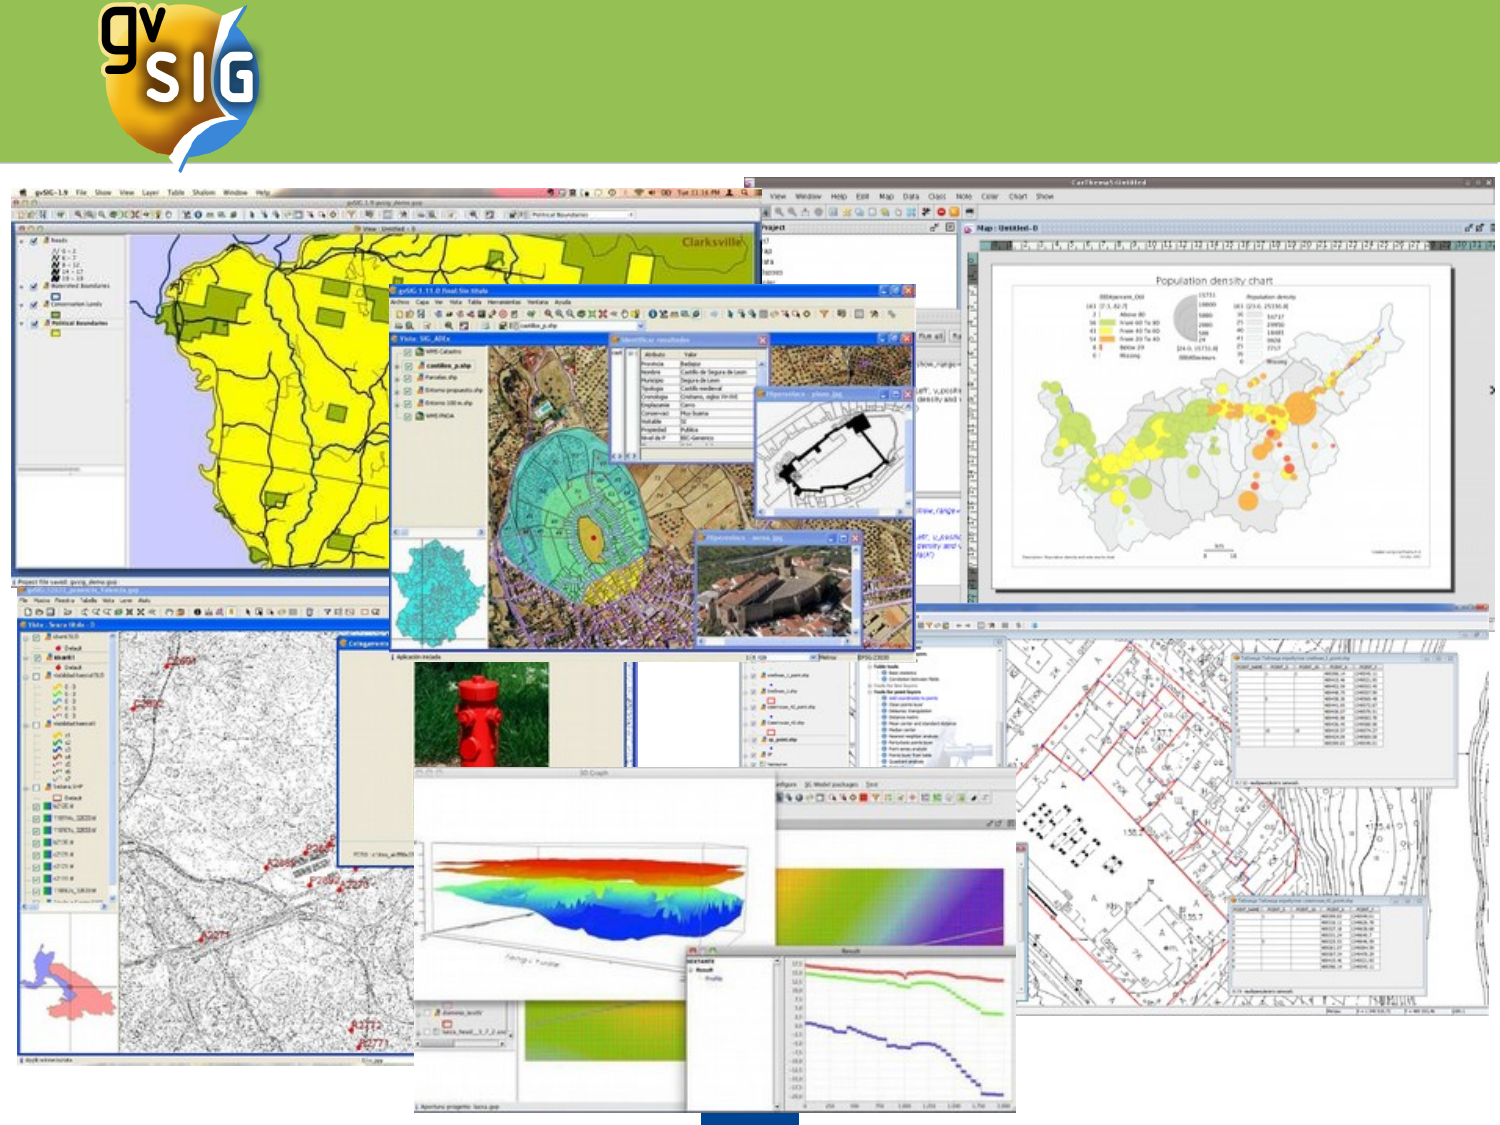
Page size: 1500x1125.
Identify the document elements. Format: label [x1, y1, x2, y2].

picture [64, 2, 301, 173]
picture [11, 177, 1495, 1125]
